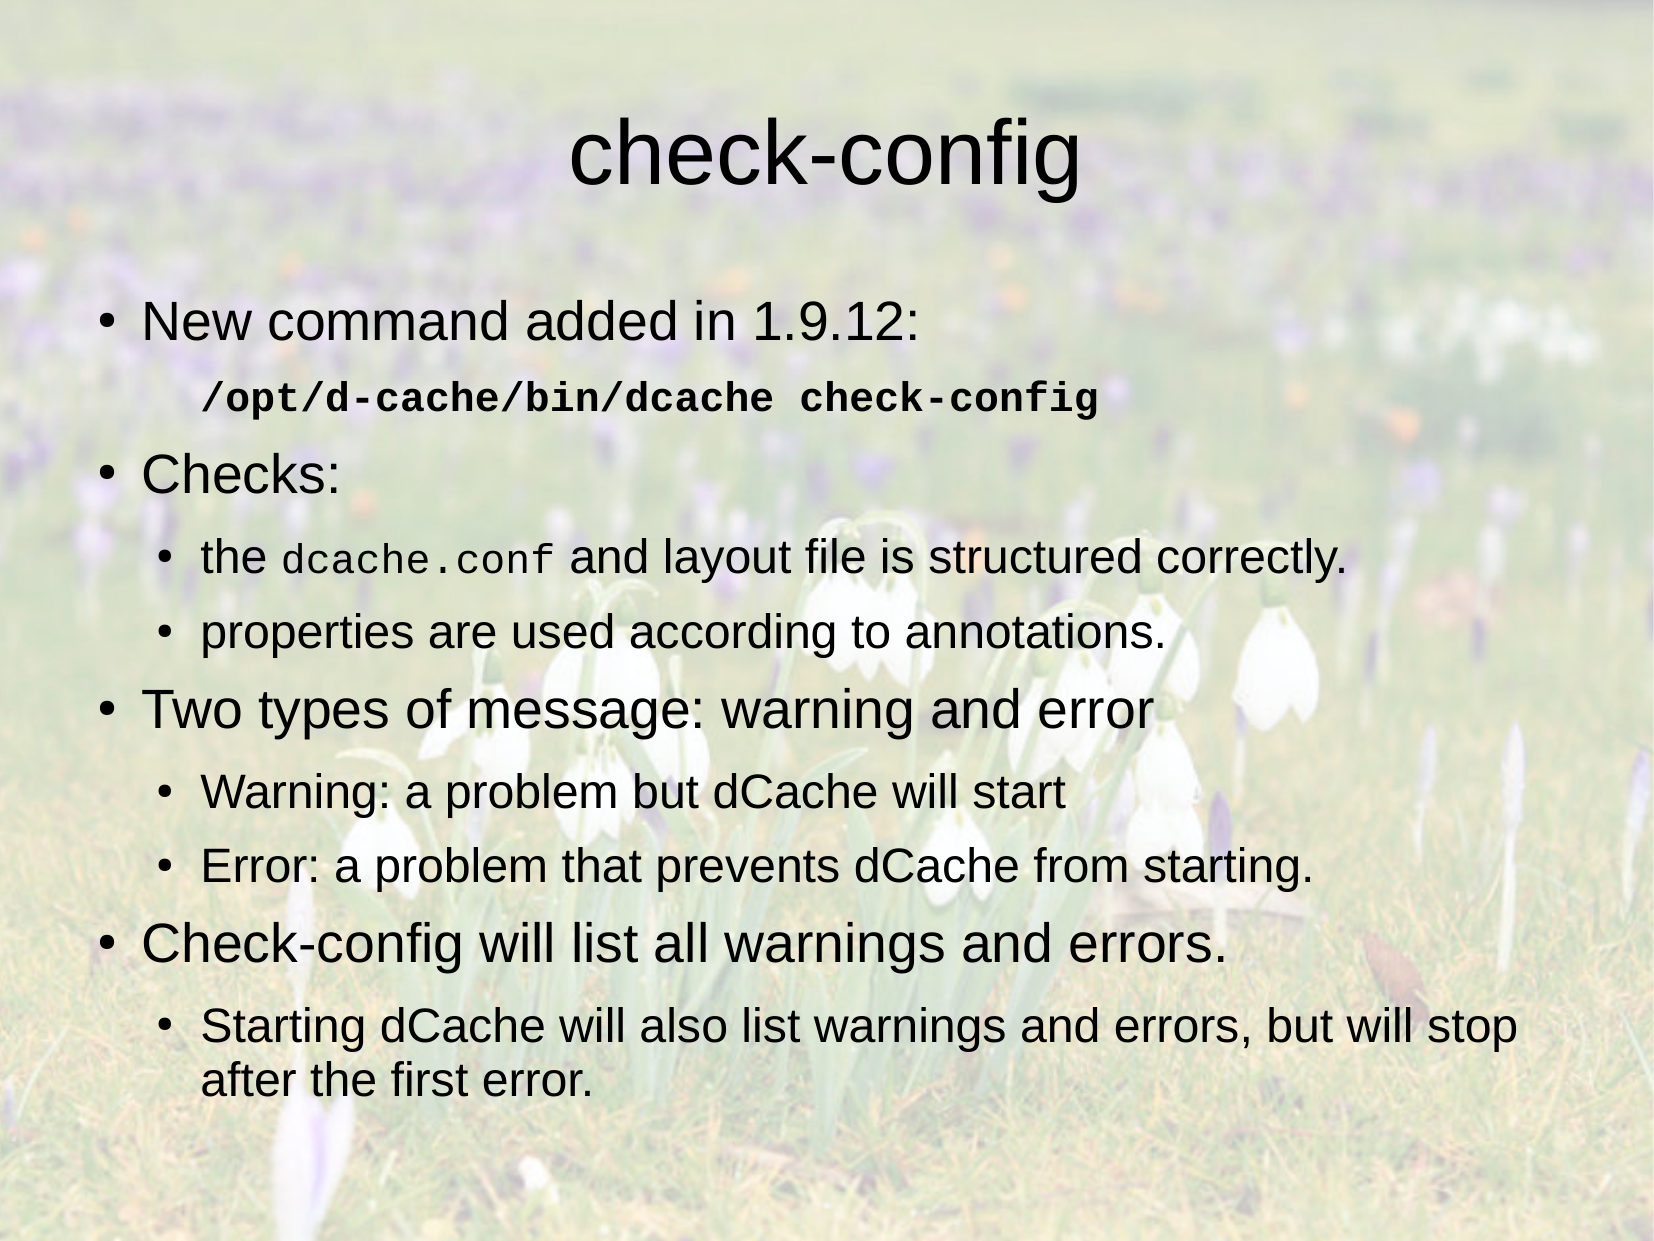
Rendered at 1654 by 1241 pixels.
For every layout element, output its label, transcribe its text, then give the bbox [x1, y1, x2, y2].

picture [0, 0, 1654, 1241]
list New command added in 1.9.12: /opt/d-cache/bin/dcache check-config Checks: the dcache.conf and layout file is structured correctly. properties are used according to annotations. Two types of message: warning and error Warning: a problem but dCache will start Error: a problem that prevents dCache from starting. Check-config will list all warnings and errors. Starting dCache will also list warnings and errors, but will stop after the first error. [82, 290, 1571, 1109]
title check-config [82, 49, 1571, 257]
